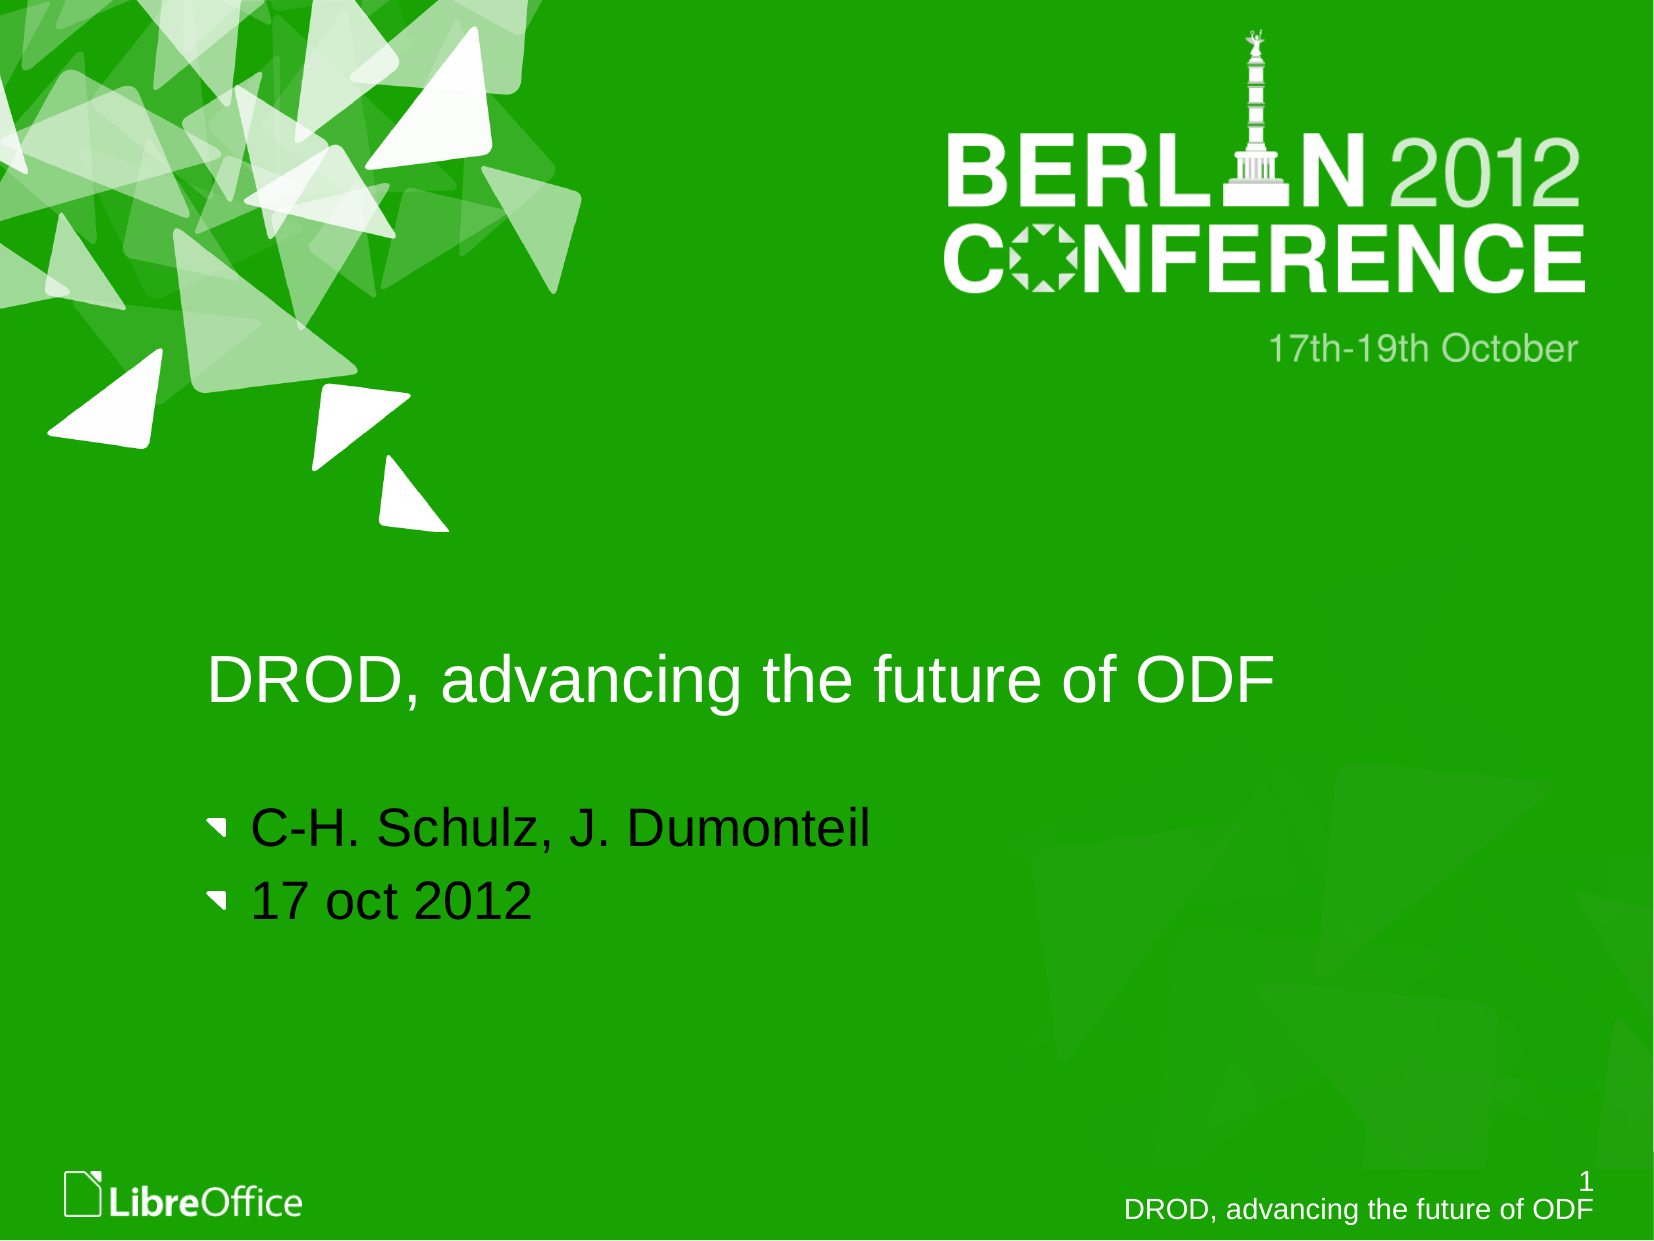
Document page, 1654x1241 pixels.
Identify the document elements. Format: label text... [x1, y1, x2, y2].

picture [64, 1171, 206, 1217]
picture [0, 0, 680, 532]
picture [915, 548, 1654, 1169]
picture [944, 29, 1585, 362]
list C-H. Schulz, J. Dumonteil 17 oct 2012 [206, 797, 1477, 1241]
title DROD, advancing the future of ODF [206, 590, 1477, 768]
